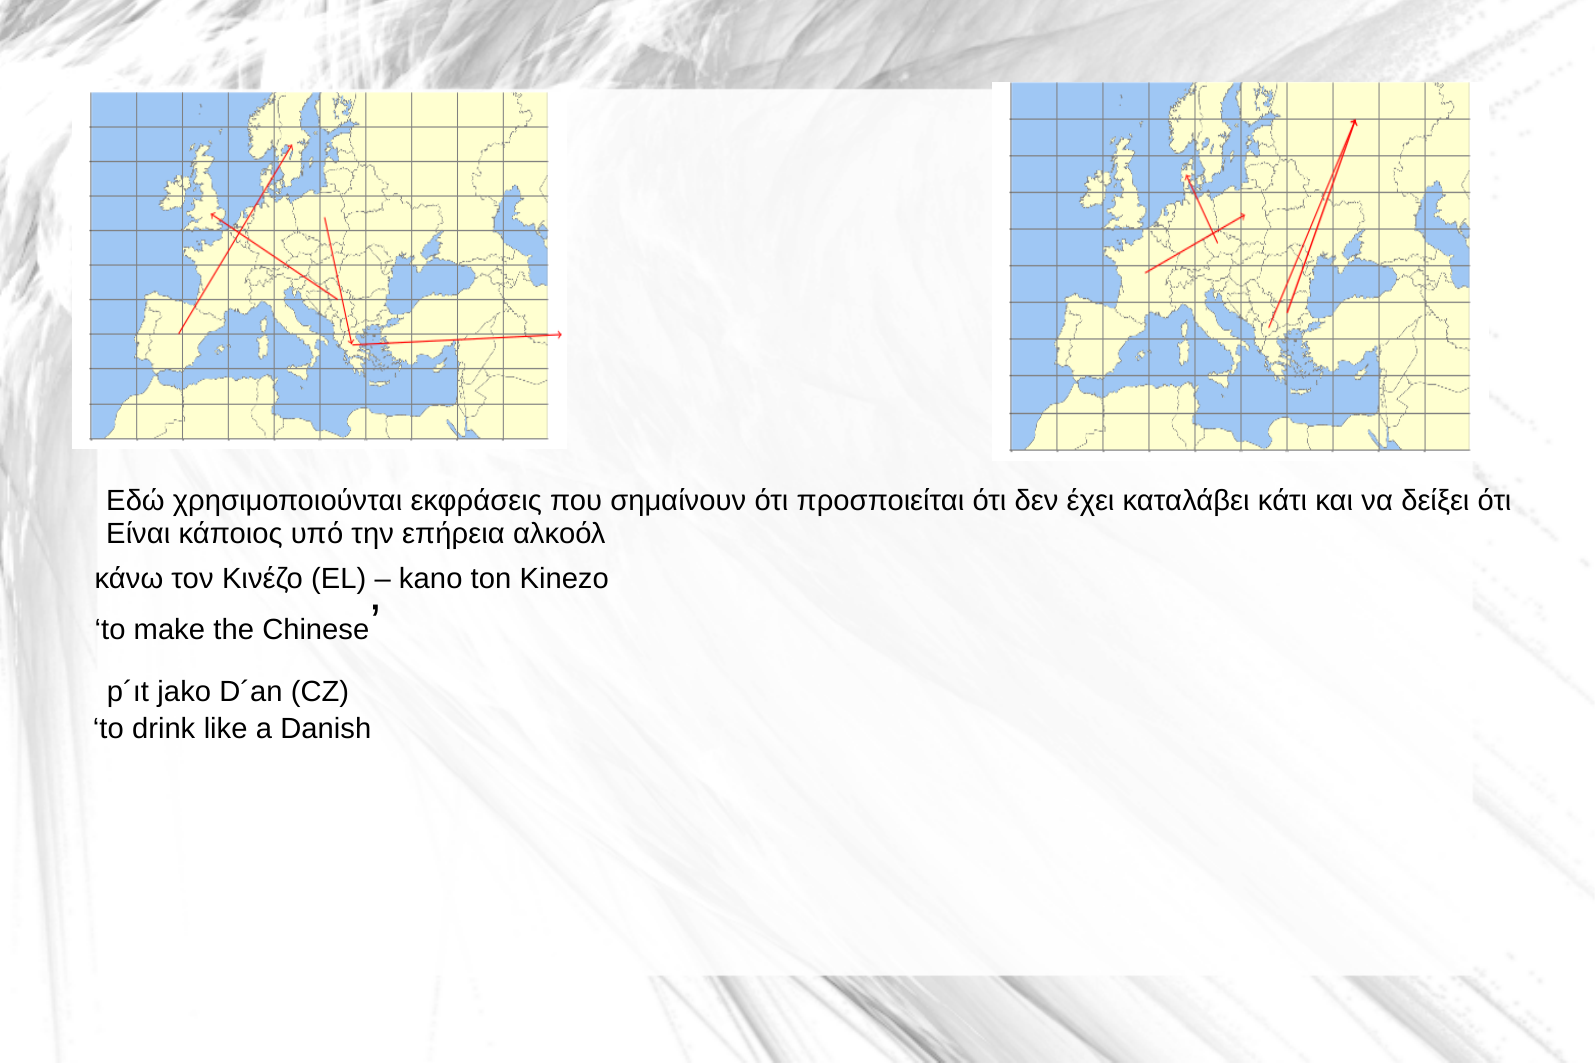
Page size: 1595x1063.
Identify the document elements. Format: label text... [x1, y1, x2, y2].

text_box Εδώ χρησιμοποιούνται εκφράσεις που σημαίνουν ότι προσποιείται ότι δεν έχει καταλάβει κάτι και να δείξει ότι Είναι κάποιος υπό την επήρεια αλκοόλ [106, 484, 1526, 550]
picture [72, 92, 567, 449]
picture [992, 82, 1489, 461]
text_box κάνω τον Κινέζο (EL) – kano ton Kinezo ‘to make the Chinese’ [94, 561, 978, 674]
text_box p´ıt jako D´an (CZ) ‘to drink like a Danish [92, 656, 579, 768]
